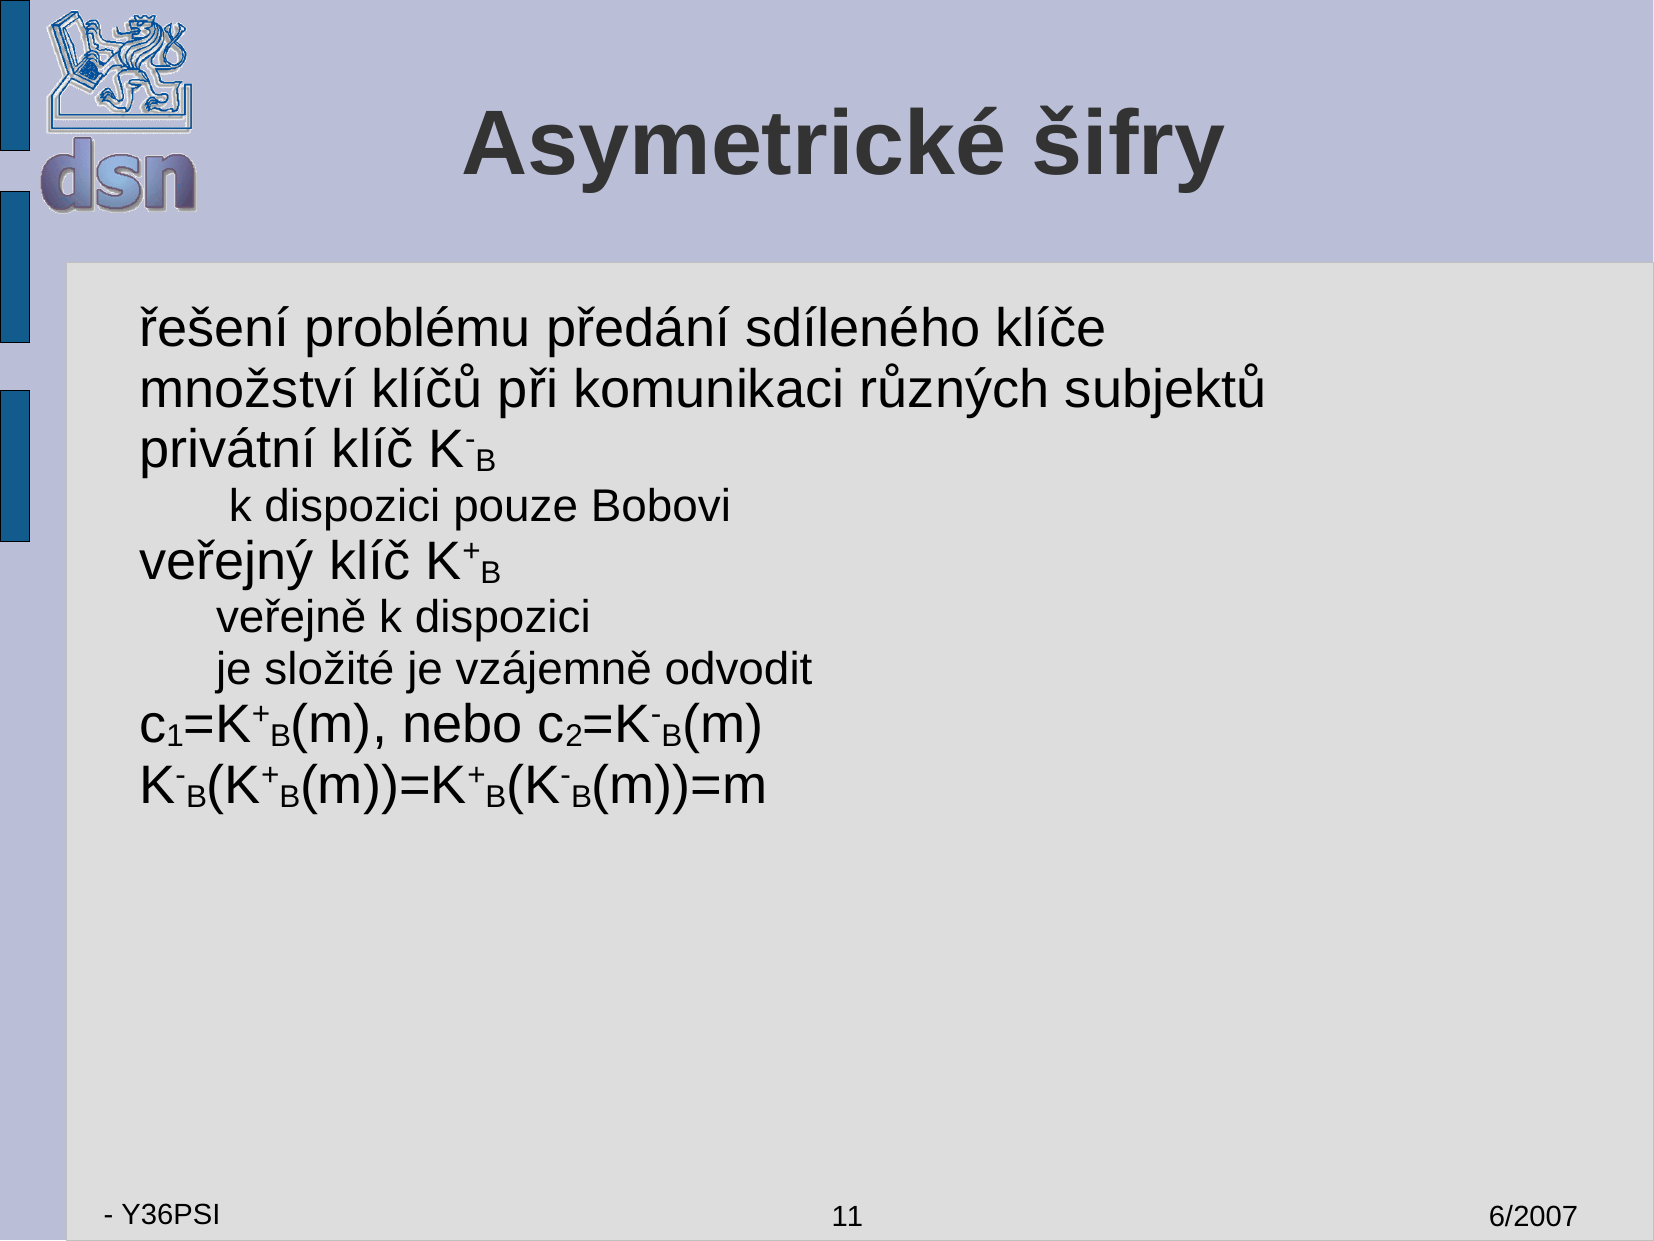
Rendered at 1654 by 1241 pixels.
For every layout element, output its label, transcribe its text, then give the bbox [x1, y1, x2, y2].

list řešení problému předání sdíleného klíče množství klíčů při komunikaci různých subjektů privátní klíč K-B k dispozici pouze Bobovi veřejný klíč K+B veřejně k dispozici je složité je vzájemně odvodit c1=K+B(m), nebo c2=K-B(m) K-B(K+B(m))=K+B(K-B(m))=m [121, 297, 1534, 1126]
title Asymetrické šifry [210, 39, 1478, 247]
picture [10, 10, 223, 230]
